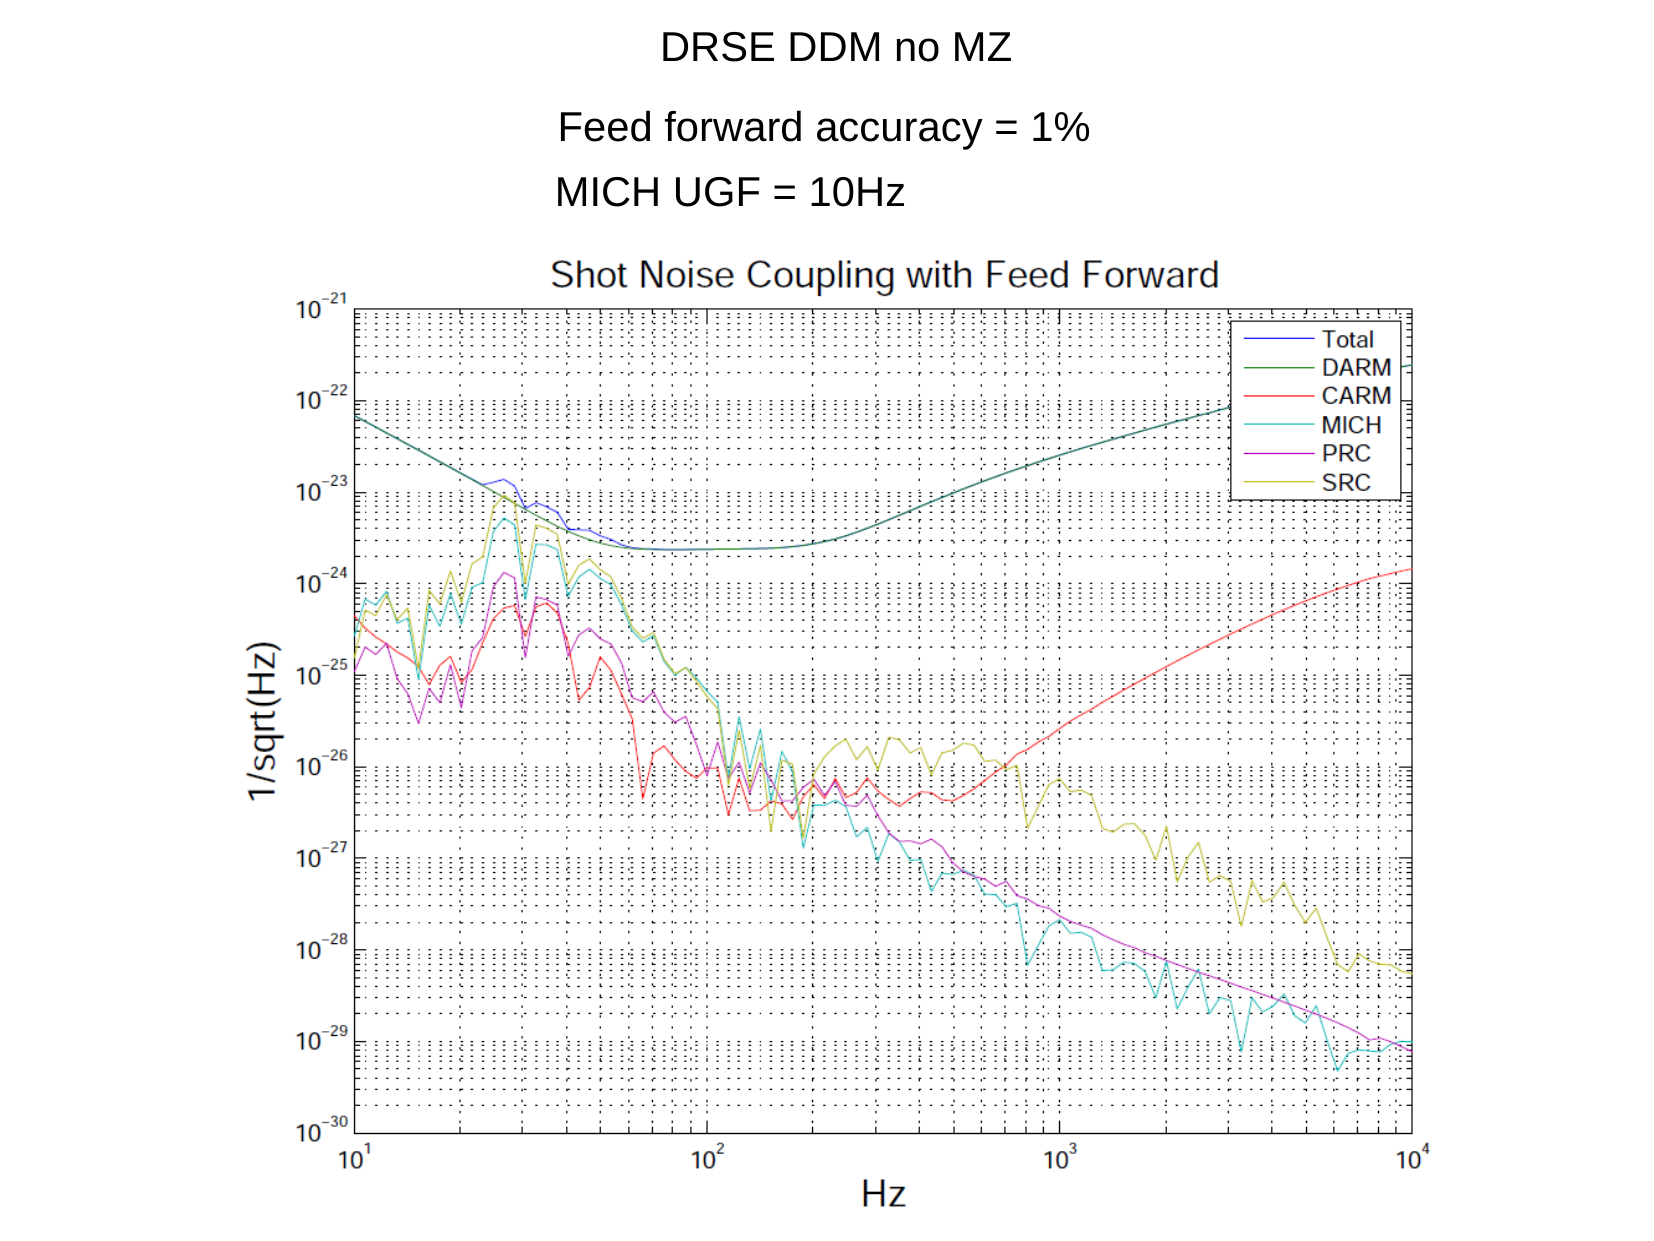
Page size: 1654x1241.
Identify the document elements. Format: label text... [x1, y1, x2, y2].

text_box Feed forward accuracy = 1% [543, 96, 1106, 158]
picture [220, 230, 1450, 1220]
text_box DRSE DDM no MZ [645, 16, 1039, 78]
text_box MICH UGF = 10Hz [540, 161, 922, 223]
